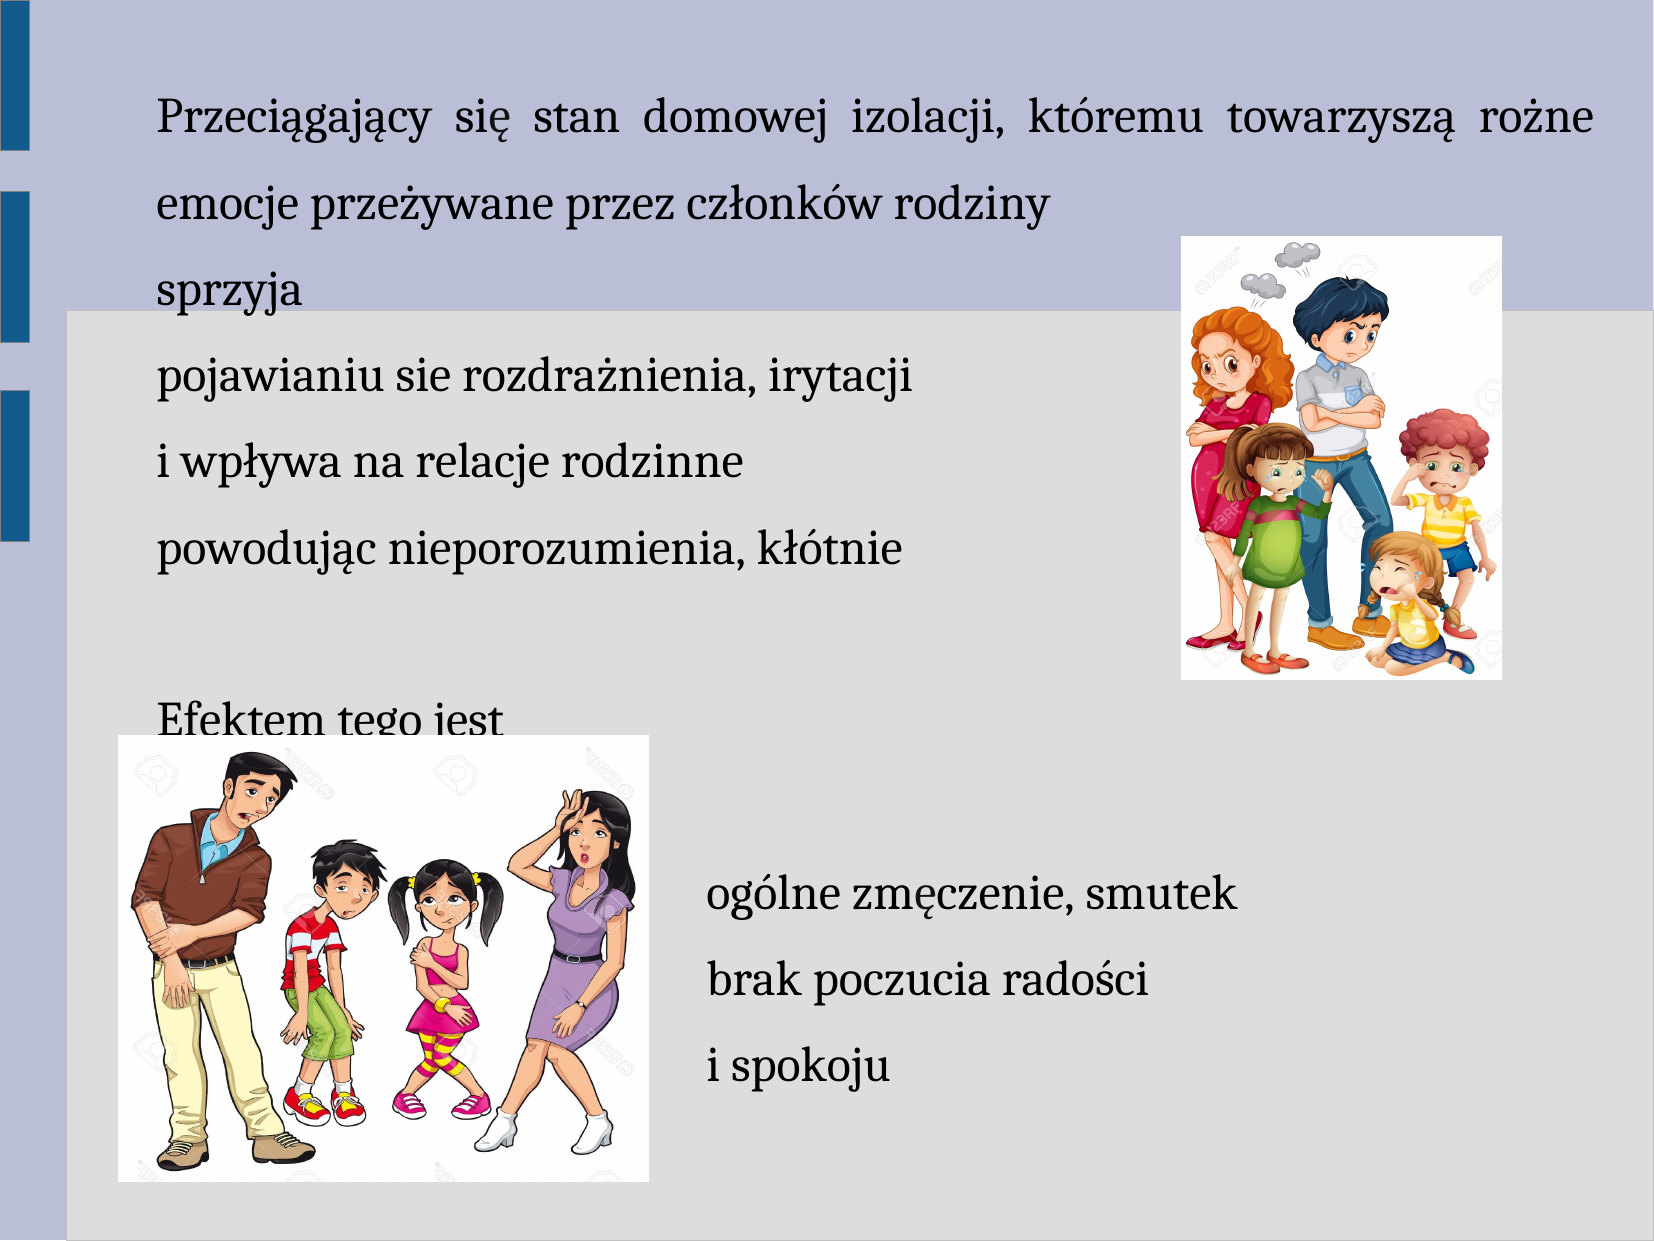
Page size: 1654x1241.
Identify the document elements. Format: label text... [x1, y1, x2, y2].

list Przeciągający się stan domowej izolacji, któremu towarzyszą rożne emocje przeżywane przez członków rodziny sprzyja pojawianiu sie rozdrażnienia, irytacji i wpływa na relacje rodzinne powodując nieporozumienia, kłótnie Efektem tego jest ogólne zmęczenie, smutek brak poczucia radości i spokoju [85, 59, 1595, 1170]
picture [118, 735, 649, 1182]
picture [1181, 236, 1502, 680]
